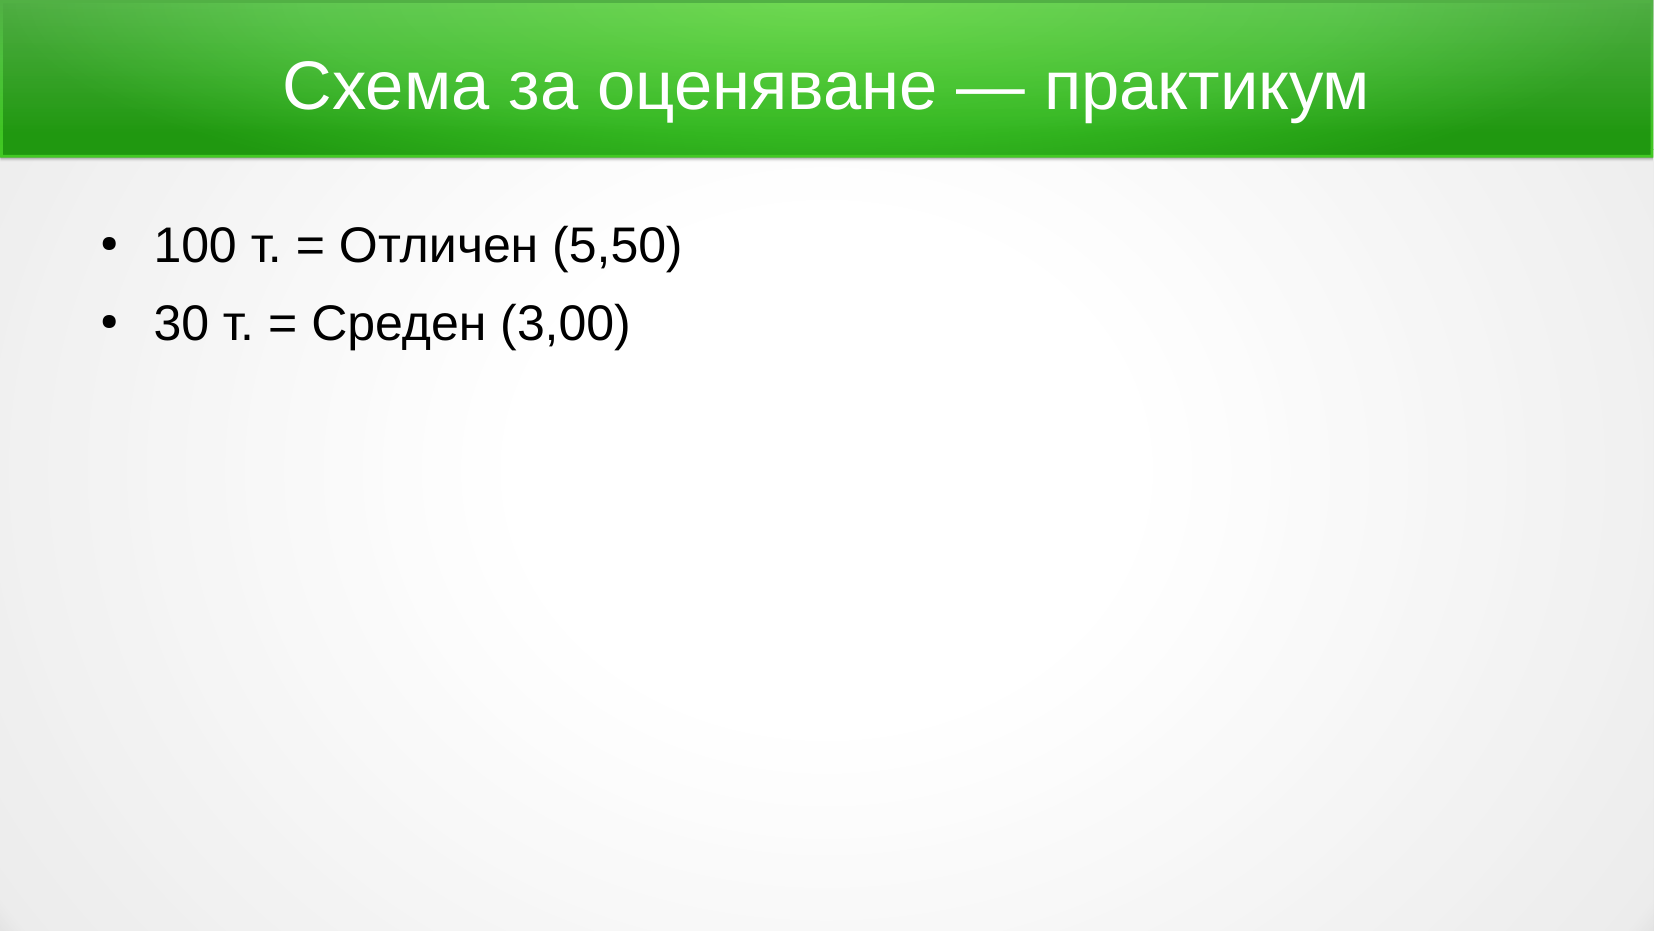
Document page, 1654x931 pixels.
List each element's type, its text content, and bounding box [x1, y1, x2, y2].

title Схема за оценяване — практикум [82, 37, 1571, 135]
list 100 т. = Отличен (5,50) 30 т. = Среден (3,00) [82, 217, 1538, 839]
